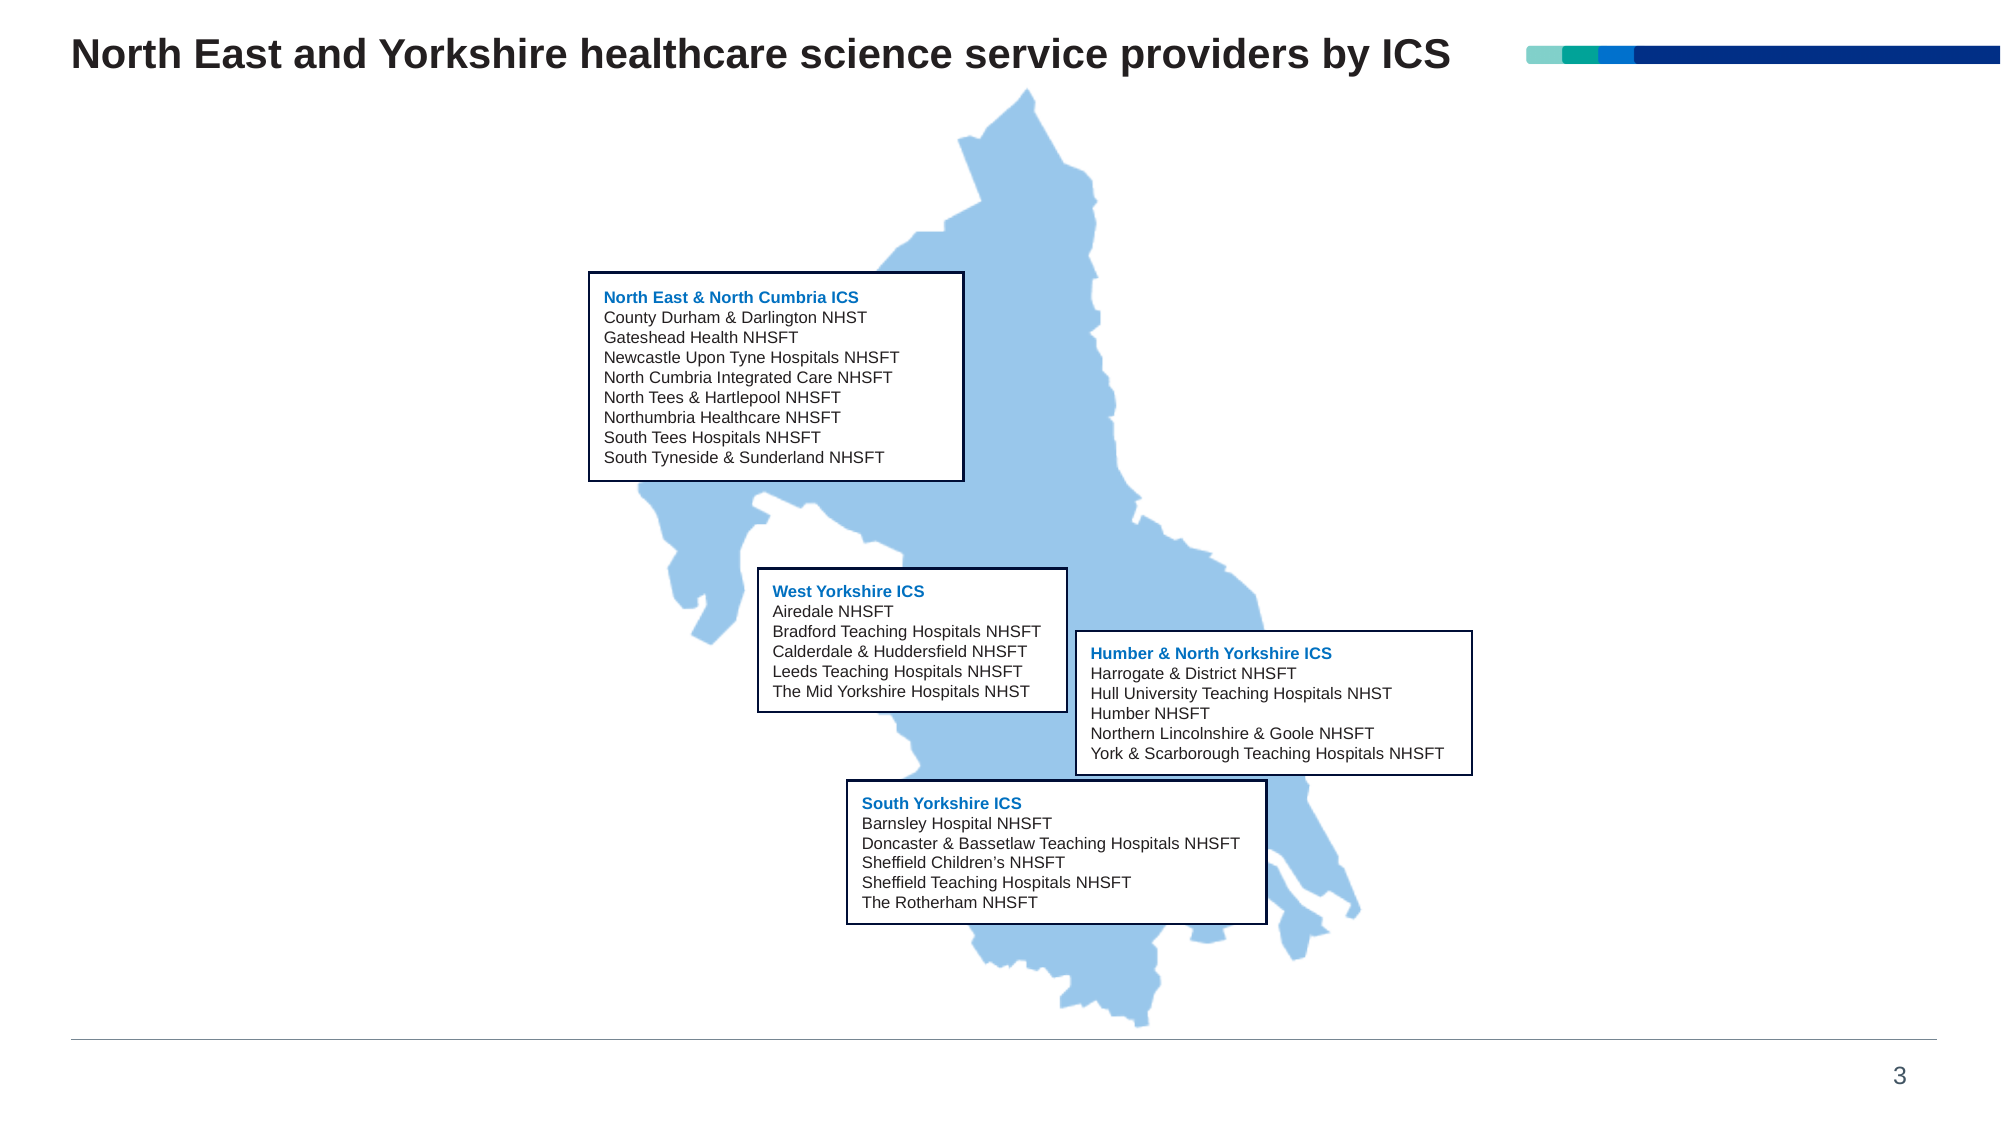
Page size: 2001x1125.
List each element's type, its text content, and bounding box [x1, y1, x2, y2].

text_box South Yorkshire ICS Barnsley Hospital NHSFT Doncaster & Bassetlaw Teaching Hospitals NHSFT Sheffield Children’s NHSFT Sheffield Teaching Hospitals NHSFT The Rotherham NHSFT [847, 780, 1266, 924]
text_box North East & North Cumbria ICS County Durham & Darlington NHST Gateshead Health NHSFT Newcastle Upon Tyne Hospitals NHSFT North Cumbria Integrated Care NHSFT North Tees & Hartlepool NHSFT Northumbria Healthcare NHSFT South Tees Hospitals NHSFT South Tyneside & Sunderland NHSFT [589, 272, 963, 481]
text_box West Yorkshire ICS Airedale NHSFT Bradford Teaching Hospitals NHSFT Calderdale & Huddersfield NHSFT Leeds Teaching Hospitals NHSFT The Mid Yorkshire Hospitals NHST [758, 569, 1067, 712]
text_box Humber & North Yorkshire ICS Harrogate & District NHSFT Hull University Teaching Hospitals NHST Humber NHSFT Northern Lincolnshire & Goole NHSFT York & Scarborough Teaching Hospitals NHSFT [1076, 631, 1472, 775]
title North East and Yorkshire healthcare science service providers by ICS [70, 32, 1513, 79]
picture [631, 84, 1369, 1037]
